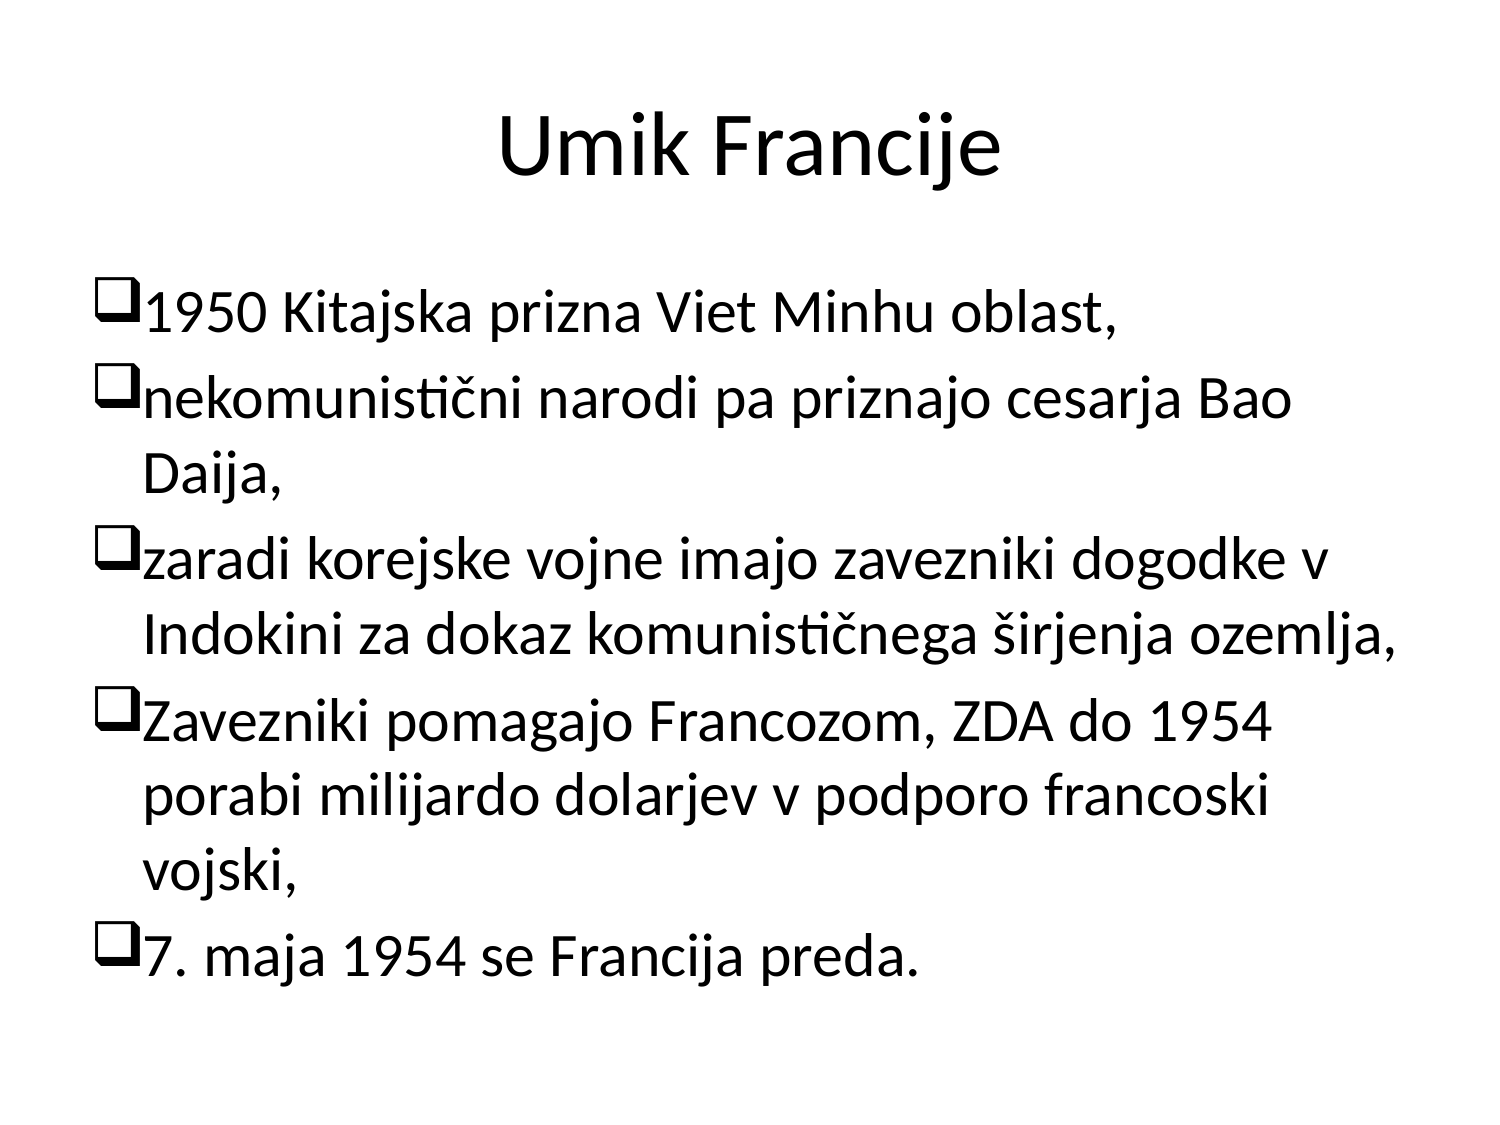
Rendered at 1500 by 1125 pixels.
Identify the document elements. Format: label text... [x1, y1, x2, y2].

list 1950 Kitajska prizna Viet Minhu oblast, nekomunistični narodi pa priznajo cesarja Bao Daija, zaradi korejske vojne imajo zavezniki dogodke v Indokini za dokaz komunističnega širjenja ozemlja, Zavezniki pomagajo Francozom, ZDA do 1954 porabi milijardo dolarjev v podporo francoski vojski, 7. maja 1954 se Francija preda. [75, 262, 1425, 1005]
title Umik Francije [75, 45, 1425, 233]
